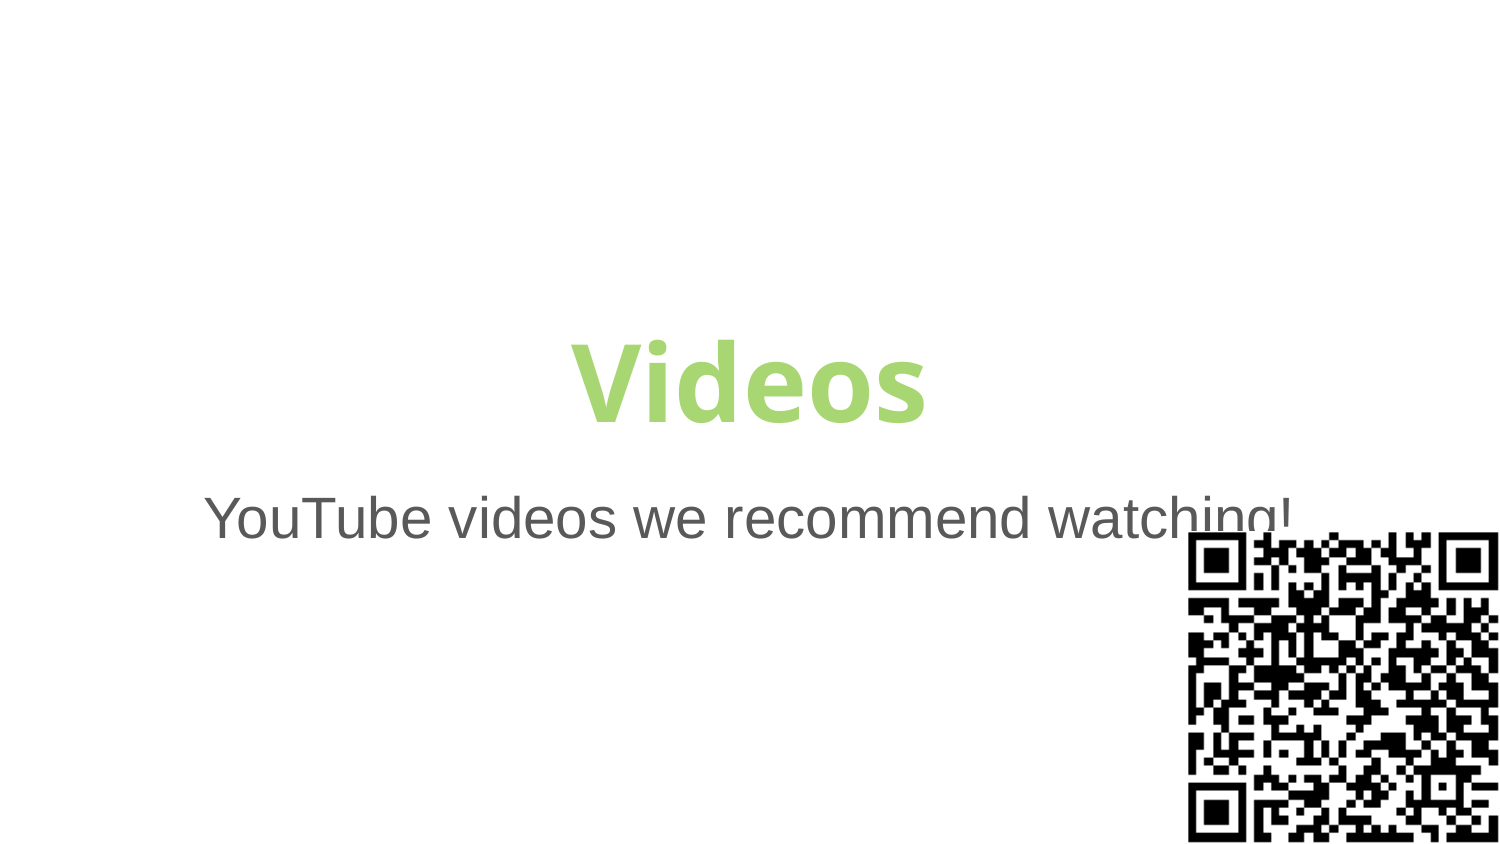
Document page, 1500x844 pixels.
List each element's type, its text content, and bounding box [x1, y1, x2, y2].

subtitle YouTube videos we recommend watching! [51, 464, 1449, 595]
picture [1187, 531, 1500, 844]
title Videos [51, 122, 1449, 459]
